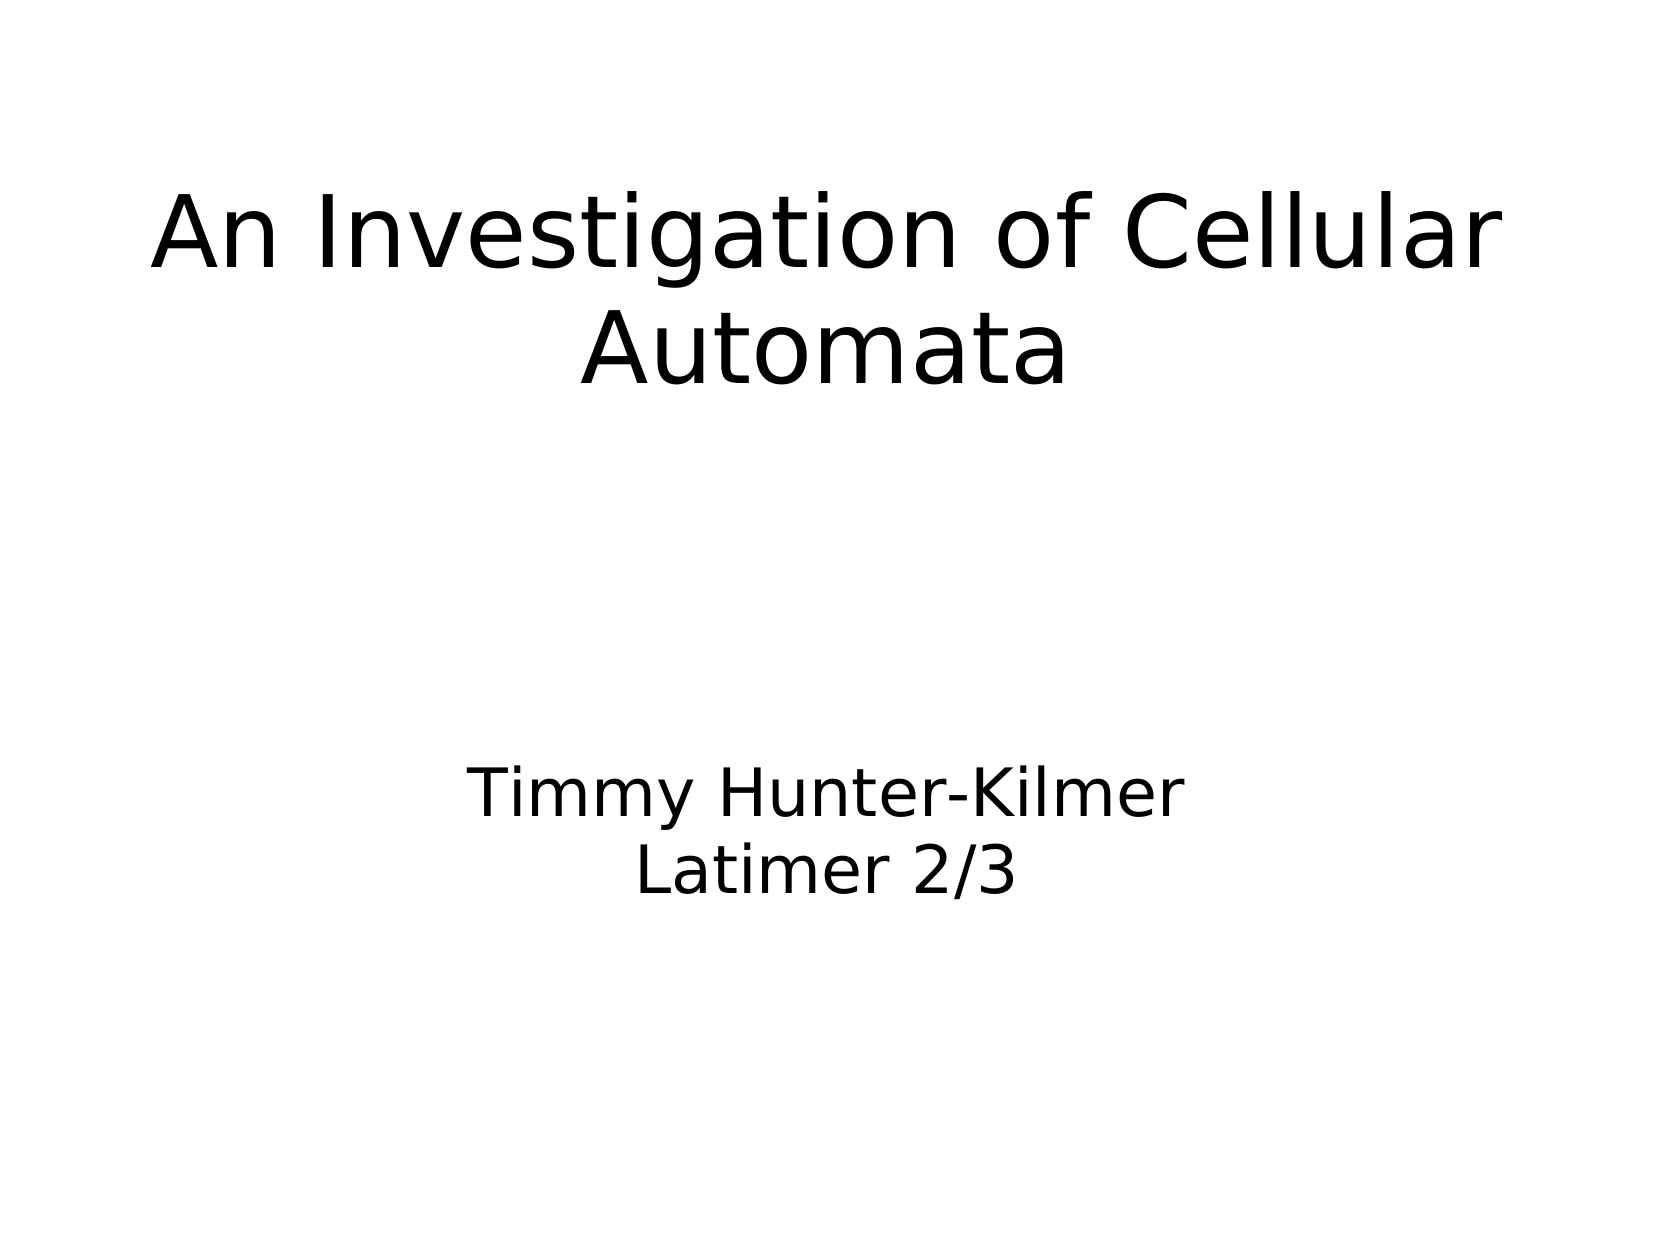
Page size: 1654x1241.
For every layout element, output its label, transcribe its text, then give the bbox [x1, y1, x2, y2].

title An Investigation of Cellular Automata [82, 56, 1571, 526]
subtitle Timmy Hunter-Kilmer Latimer 2/3 [82, 562, 1571, 1102]
